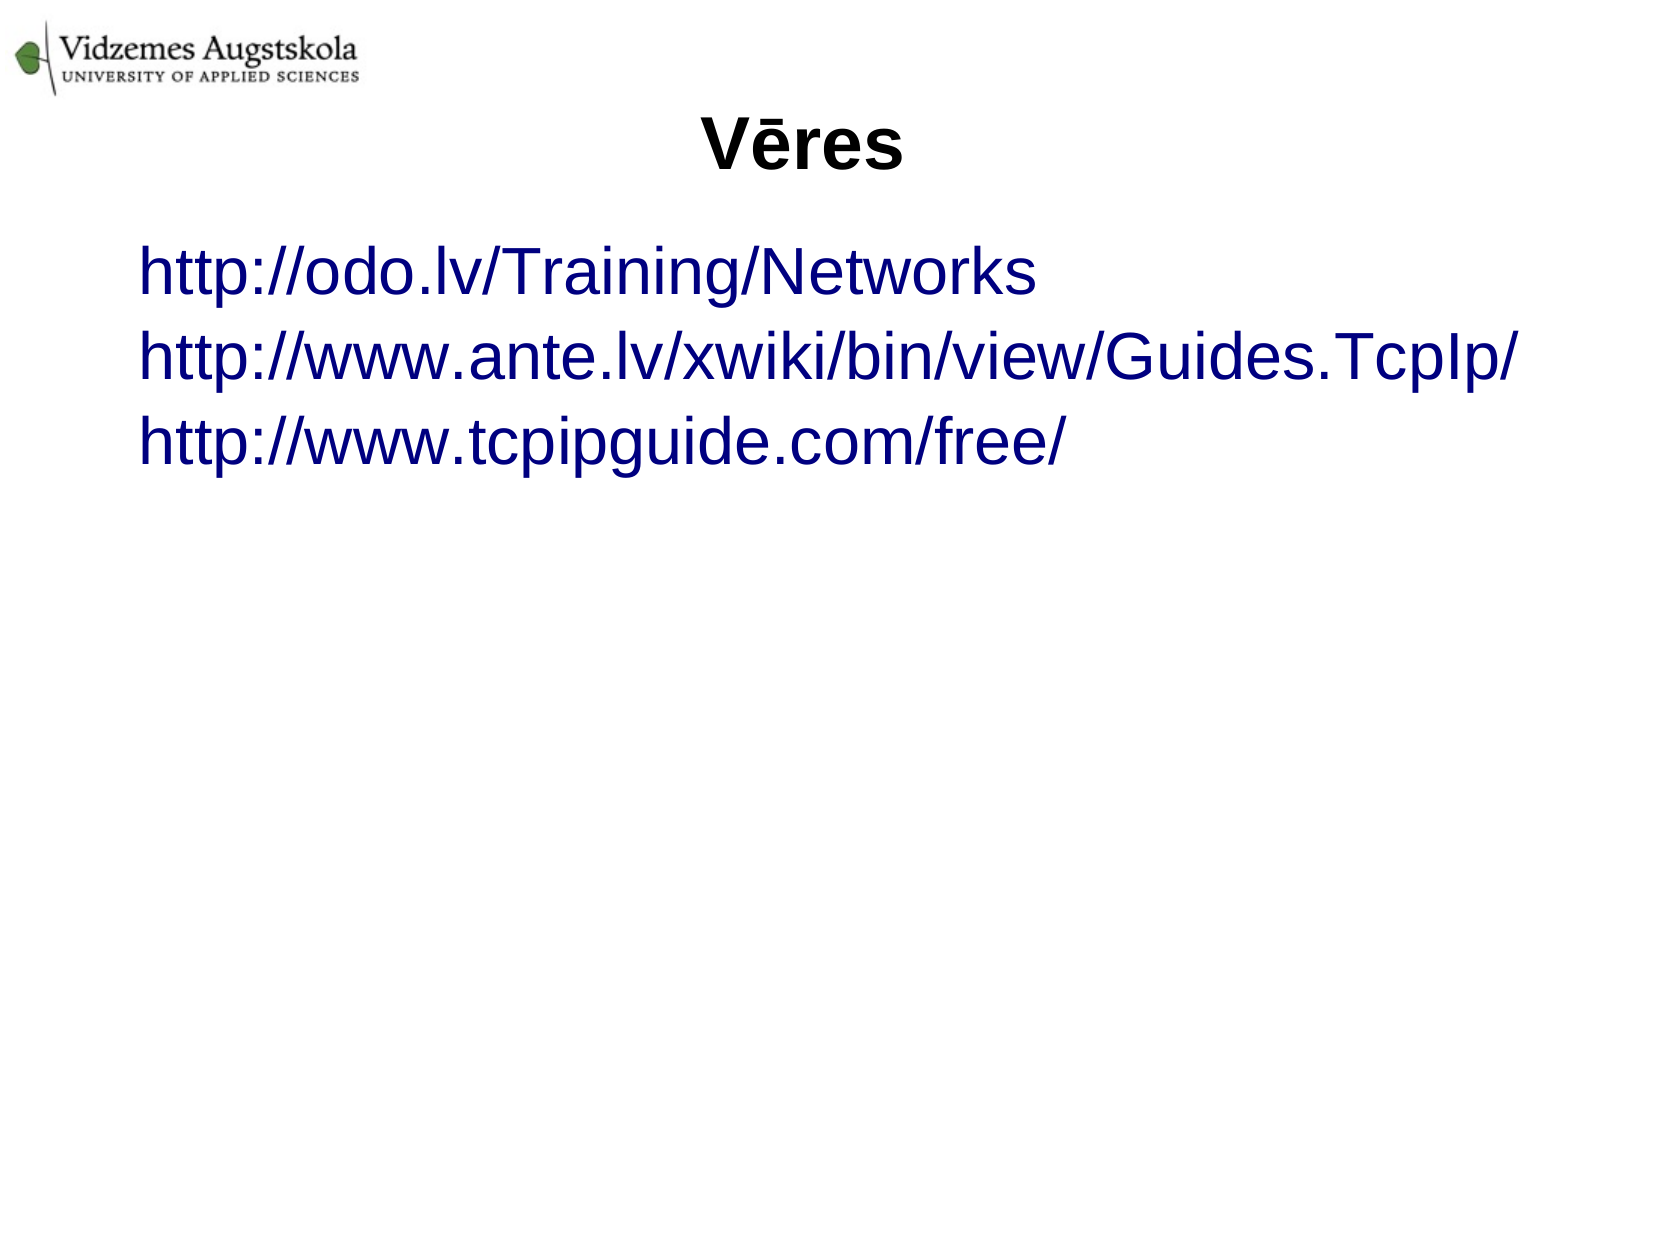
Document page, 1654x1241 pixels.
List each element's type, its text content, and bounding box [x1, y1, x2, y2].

title Vēres [94, 103, 1512, 188]
list http://odo.lv/Training/Networks http://www.ante.lv/xwiki/bin/view/Guides.TcpIp/ http://www.tcpipguide.com/free/ [82, 236, 1569, 1107]
picture [5, 2, 368, 113]
